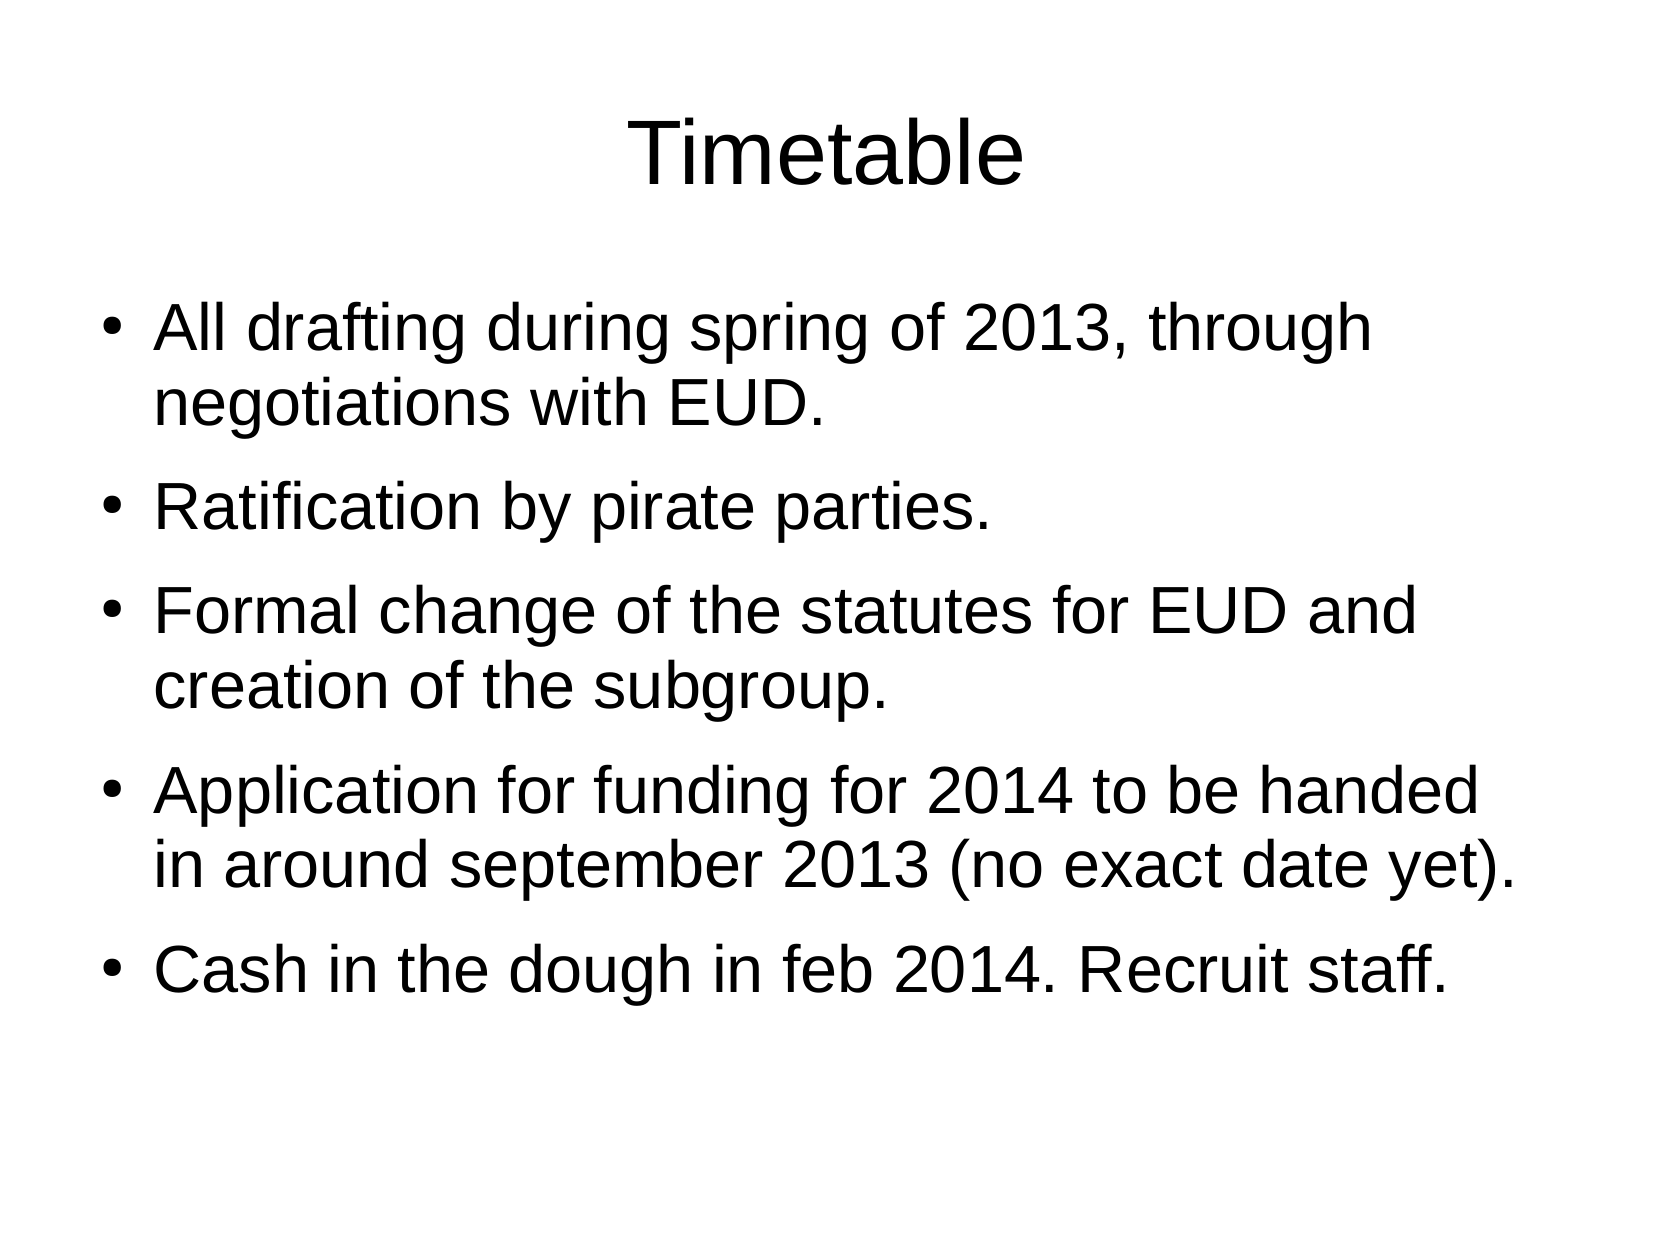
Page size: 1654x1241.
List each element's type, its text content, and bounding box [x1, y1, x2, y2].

title Timetable [82, 49, 1571, 257]
list All drafting during spring of 2013, through negotiations with EUD. Ratification by pirate parties. Formal change of the statutes for EUD and creation of the subgroup. Application for funding for 2014 to be handed in around september 2013 (no exact date yet). Cash in the dough in feb 2014. Recruit staff. [82, 290, 1538, 1010]
